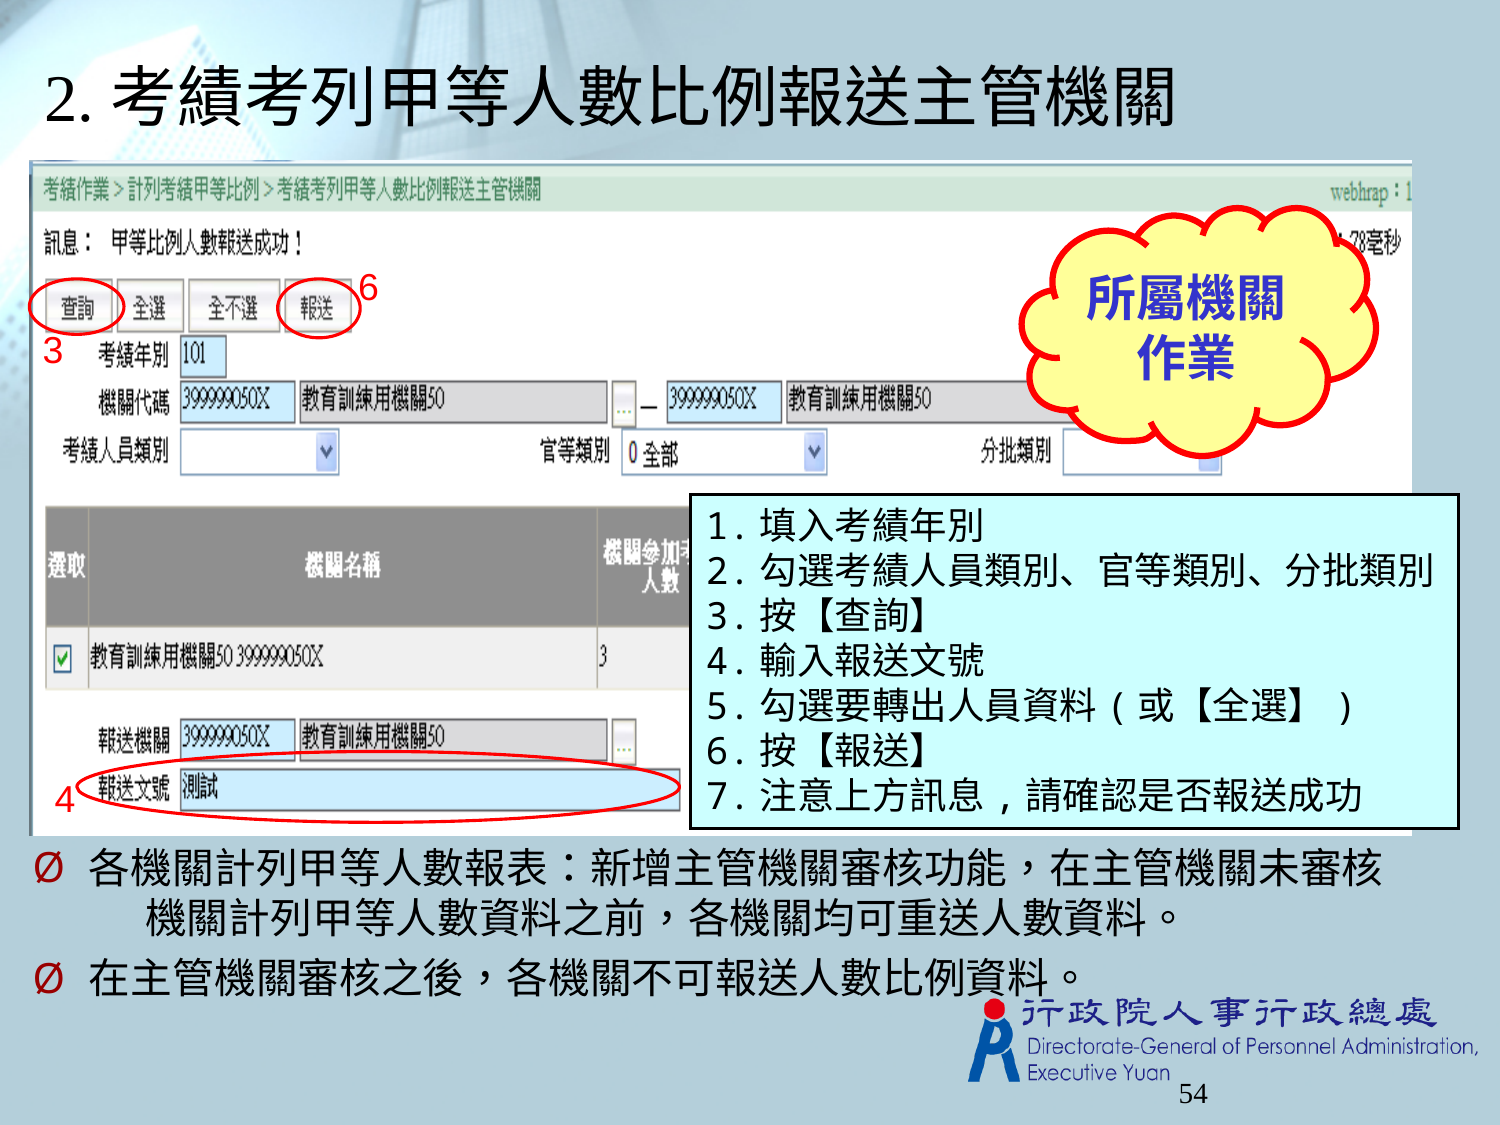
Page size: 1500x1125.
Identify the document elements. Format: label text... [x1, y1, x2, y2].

text_box 所屬機關作業 [1021, 208, 1377, 457]
text_box [1163, 1066, 1477, 1125]
text_box 4 [41, 774, 89, 821]
picture [29, 160, 1412, 834]
text_box 2.考績考列甲等人數比例報送主管機關 [29, 38, 1459, 151]
text_box 各機關計列甲等人數報表：新增主管機關審核功能，在主管機關未審核機關計列甲等人數資料之前，各機關均可重送人數資料。 在主管機關審核之後，各機關不可報送人數比例資料。 [18, 834, 1421, 1025]
picture [31, 281, 122, 332]
text_box 1.填入考績年別 2.勾選考績人員類別、官等類別、分批類別 3.按【查詢】 4.輸入報送文號 5.勾選要轉出人員資料(或【全選】) 6.按【報送】 7.注意上方訊息,請確認是否報送成功 [690, 494, 1459, 829]
text_box 6 [344, 263, 393, 309]
text_box 3 [29, 326, 77, 372]
picture [29, 316, 38, 326]
